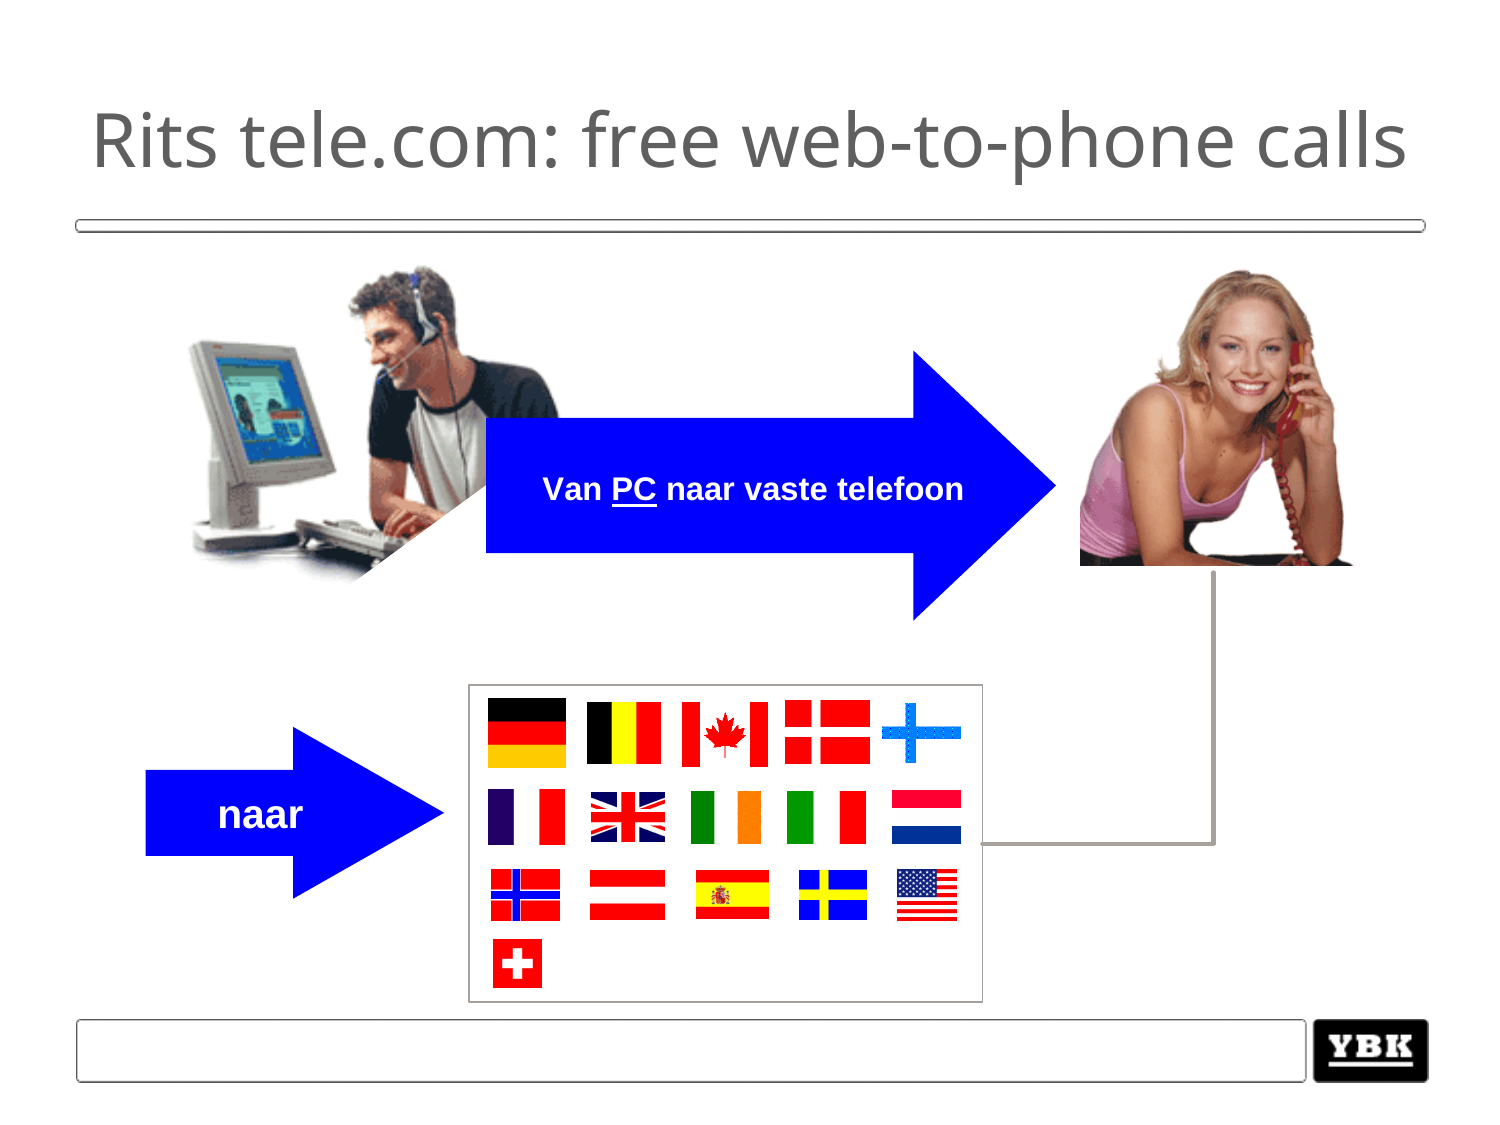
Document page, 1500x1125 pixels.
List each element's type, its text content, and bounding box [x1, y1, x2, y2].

picture [142, 262, 1358, 1005]
picture [76, 1019, 1429, 1083]
title Rits tele.com: free web-to-phone calls [0, 45, 1500, 233]
